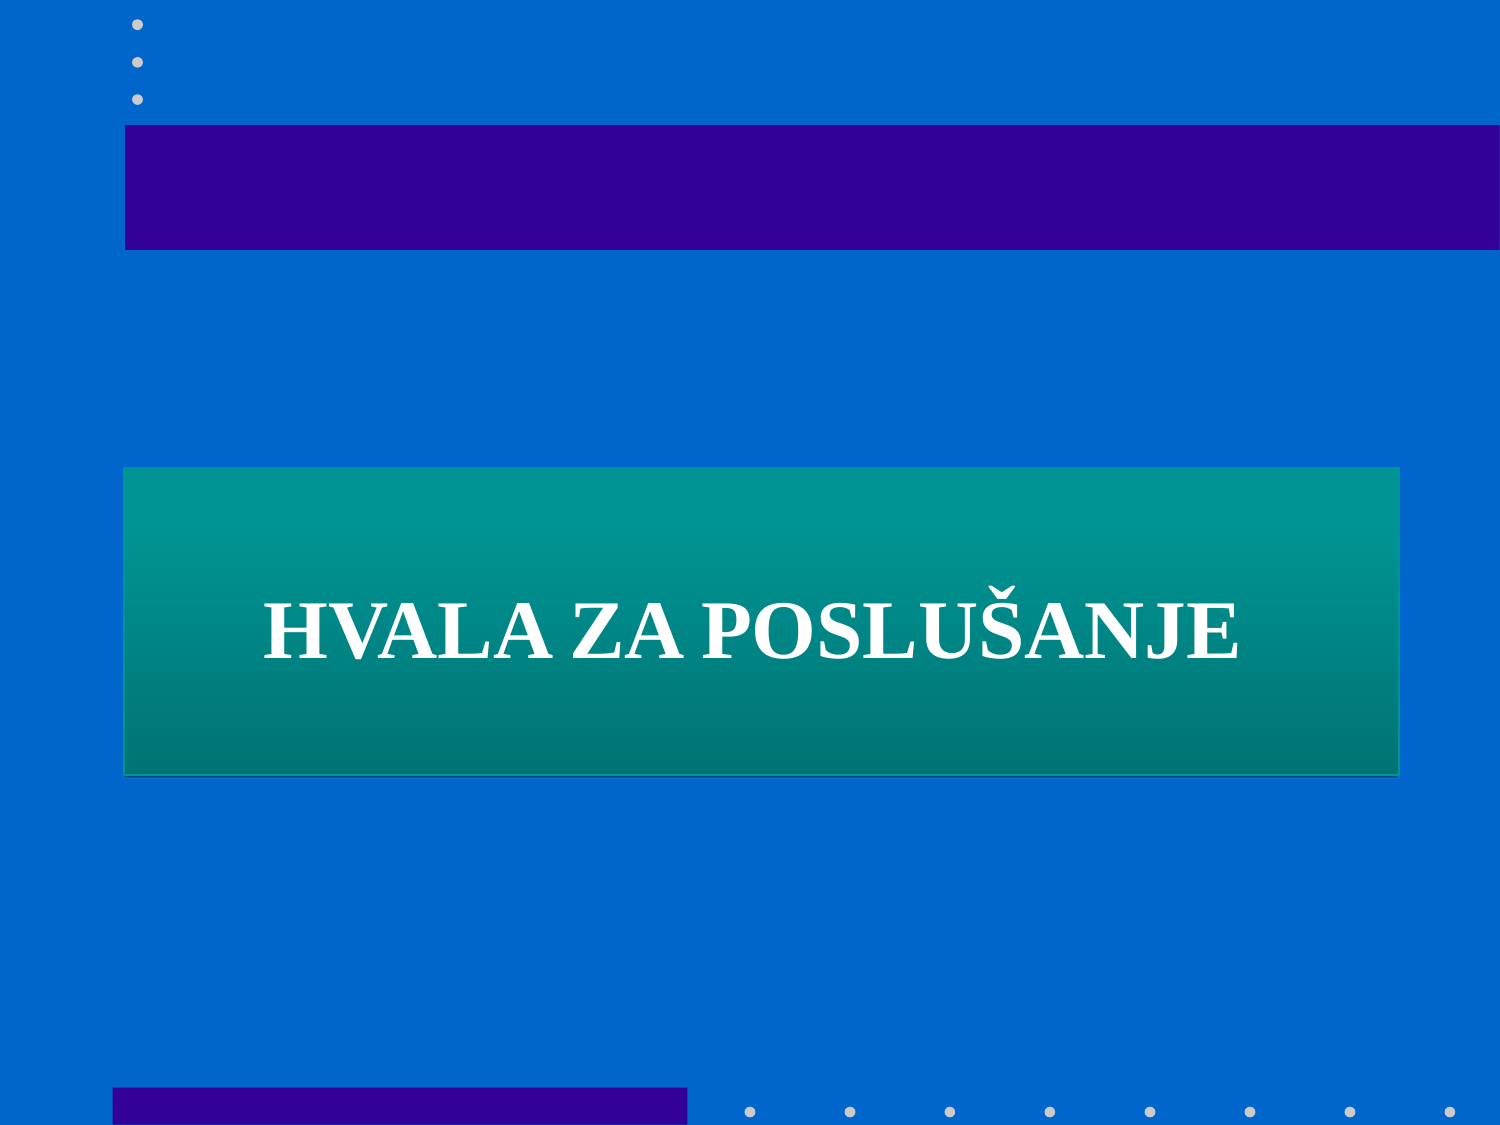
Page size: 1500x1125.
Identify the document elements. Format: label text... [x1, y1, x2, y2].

title HVALA ZA POSLUŠANJE [123, 467, 1399, 775]
